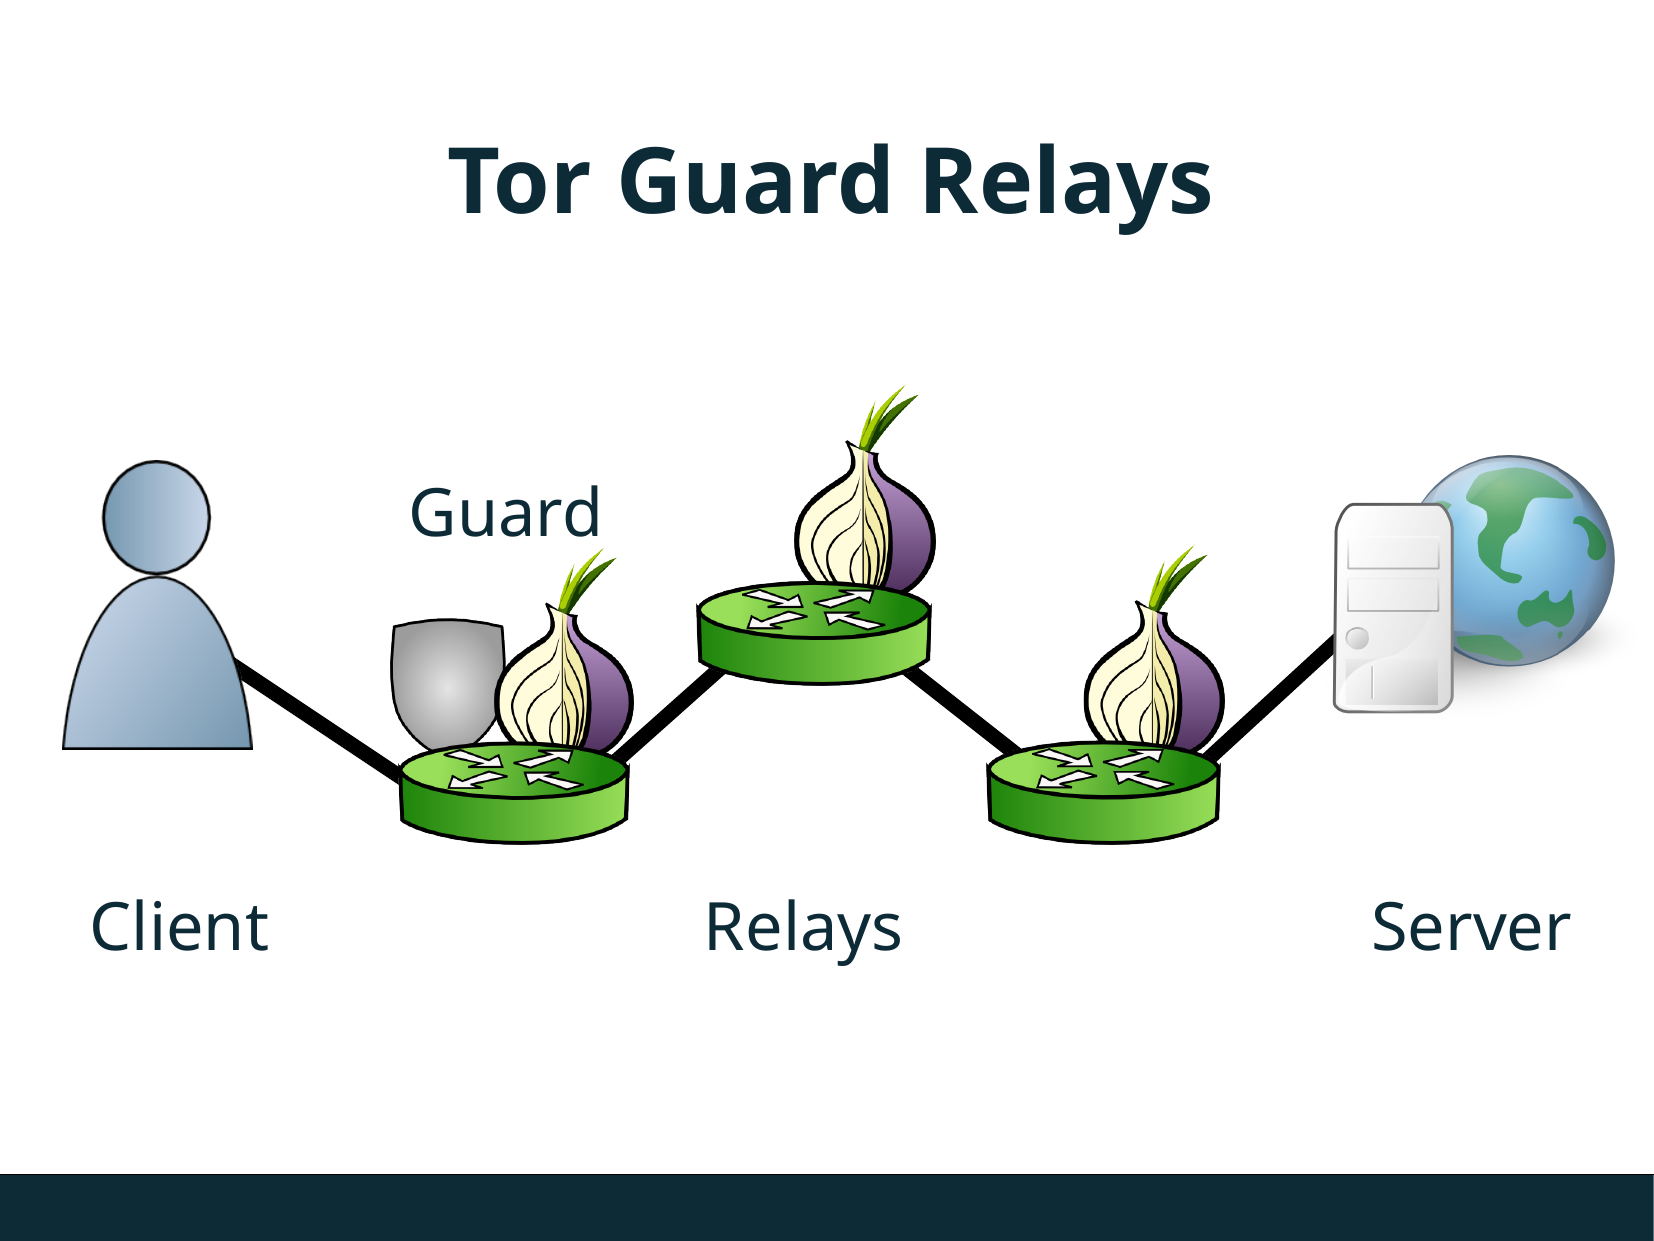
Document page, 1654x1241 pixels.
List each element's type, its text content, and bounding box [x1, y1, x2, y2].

text_box Client [75, 871, 269, 963]
text_box Relays [689, 871, 887, 963]
picture [390, 547, 634, 845]
title Tor Guard Relays [86, 74, 1575, 282]
picture [688, 384, 936, 686]
text_box Server [1356, 871, 1564, 963]
picture [62, 460, 253, 750]
text_box Guard [394, 458, 595, 550]
picture [978, 544, 1225, 845]
picture [1320, 455, 1638, 719]
